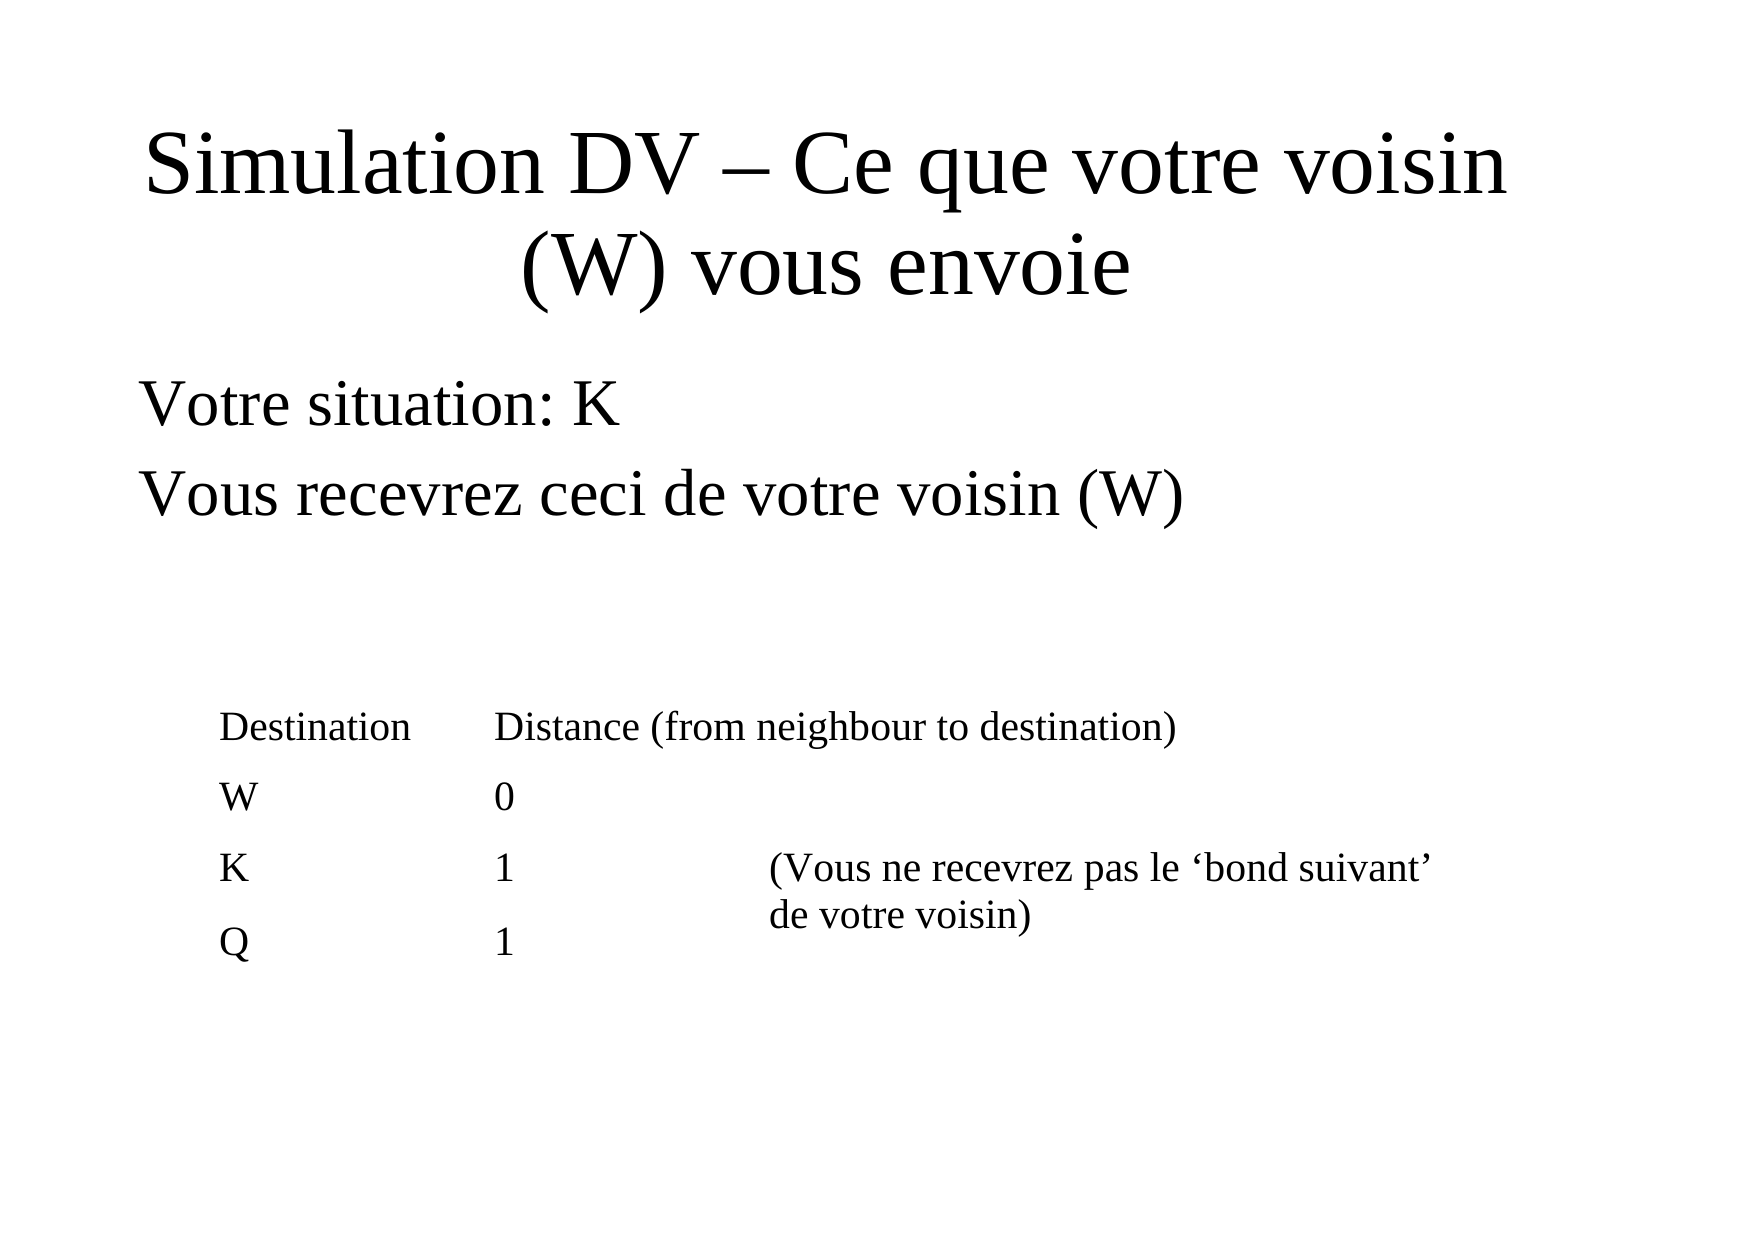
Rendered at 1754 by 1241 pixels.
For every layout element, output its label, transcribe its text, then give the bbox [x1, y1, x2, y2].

text_box Q [204, 910, 479, 973]
text_box Destination [204, 695, 479, 758]
text_box 1 [479, 910, 755, 973]
text_box 1 [479, 836, 754, 899]
text_box Distance (from neighbour to destination) [479, 695, 1530, 758]
text_box (Vous ne recevrez pas le ‘bond suivant’ de votre voisin) [754, 836, 1465, 945]
text_box 0 [479, 765, 755, 828]
text_box K [204, 836, 479, 899]
text_box W [204, 765, 479, 828]
